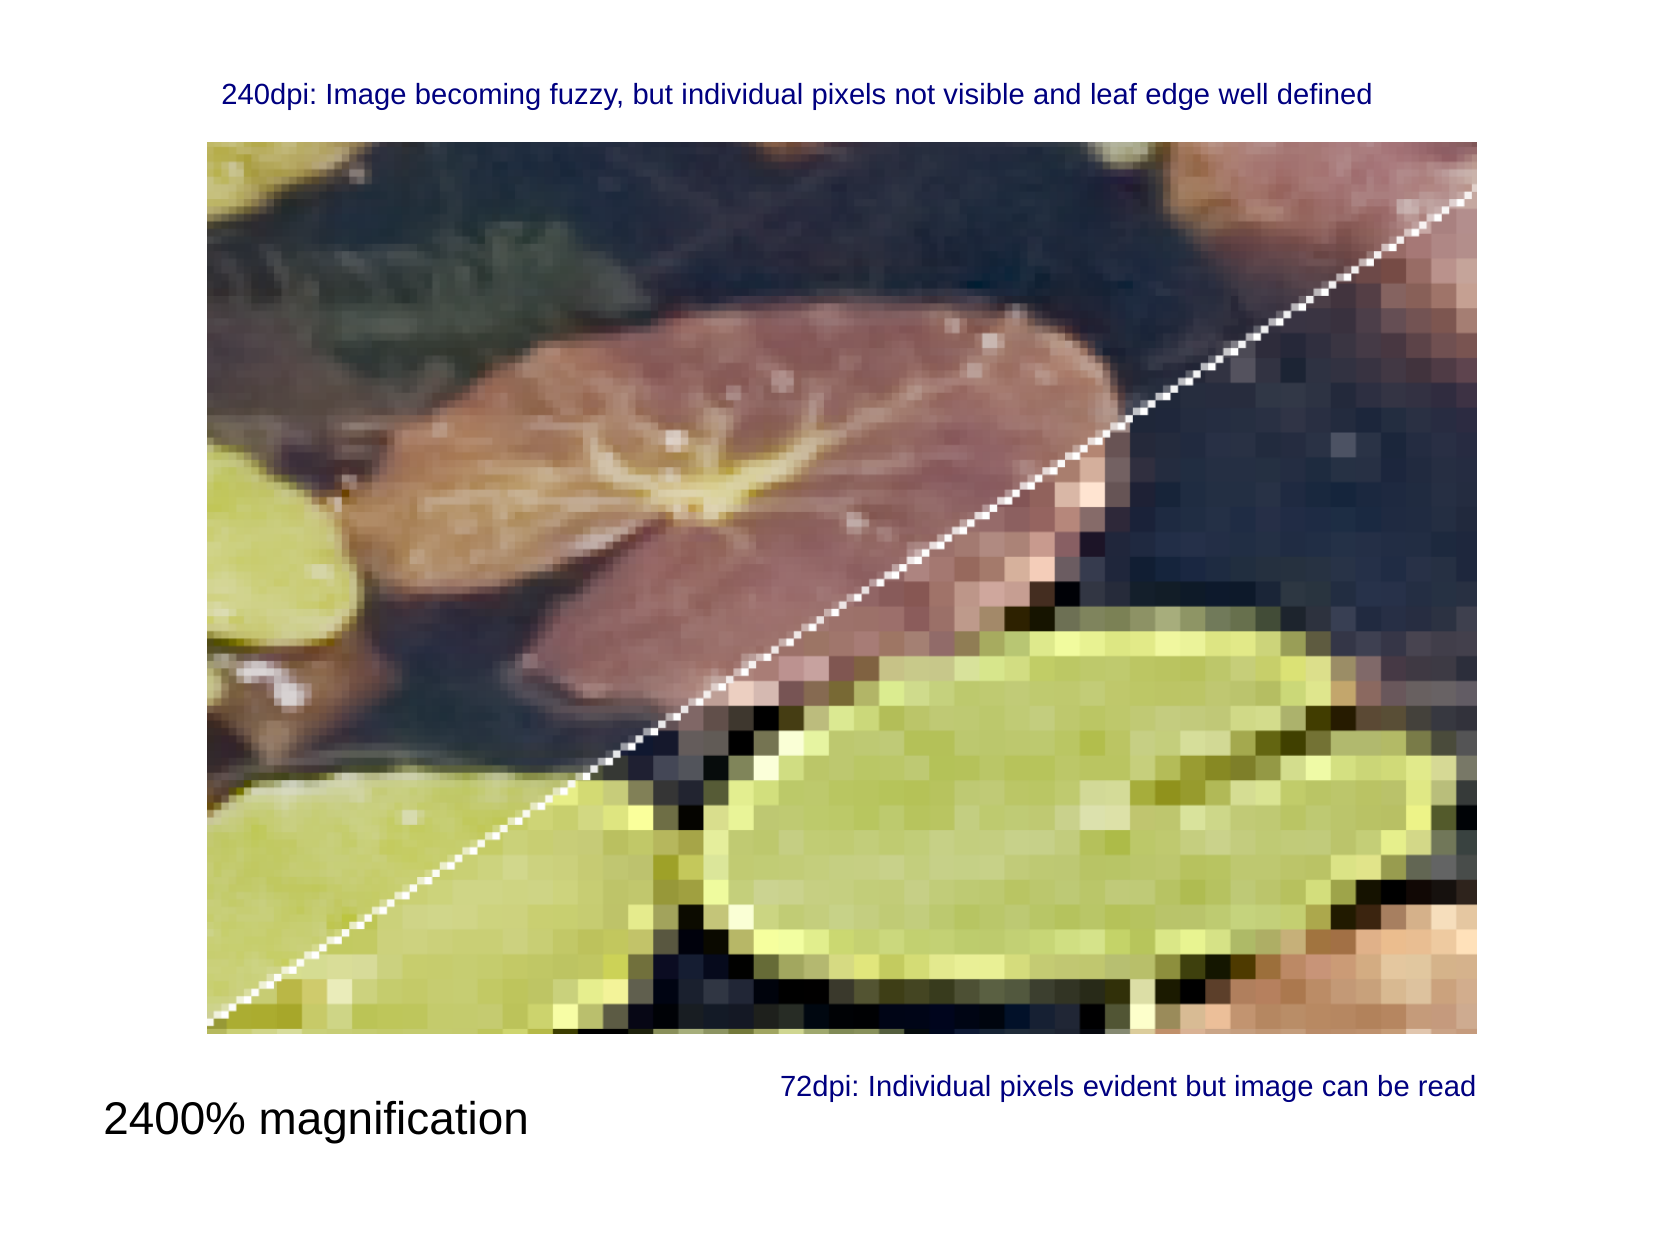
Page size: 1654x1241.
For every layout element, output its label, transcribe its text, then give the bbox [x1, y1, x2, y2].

text_box 72dpi: Individual pixels evident but image can be read [765, 1062, 1491, 1111]
text_box 2400% magnification [88, 1085, 544, 1152]
text_box 240dpi: Image becoming fuzzy, but individual pixels not visible and leaf edge well defined [206, 70, 1388, 119]
picture [207, 142, 1477, 1034]
